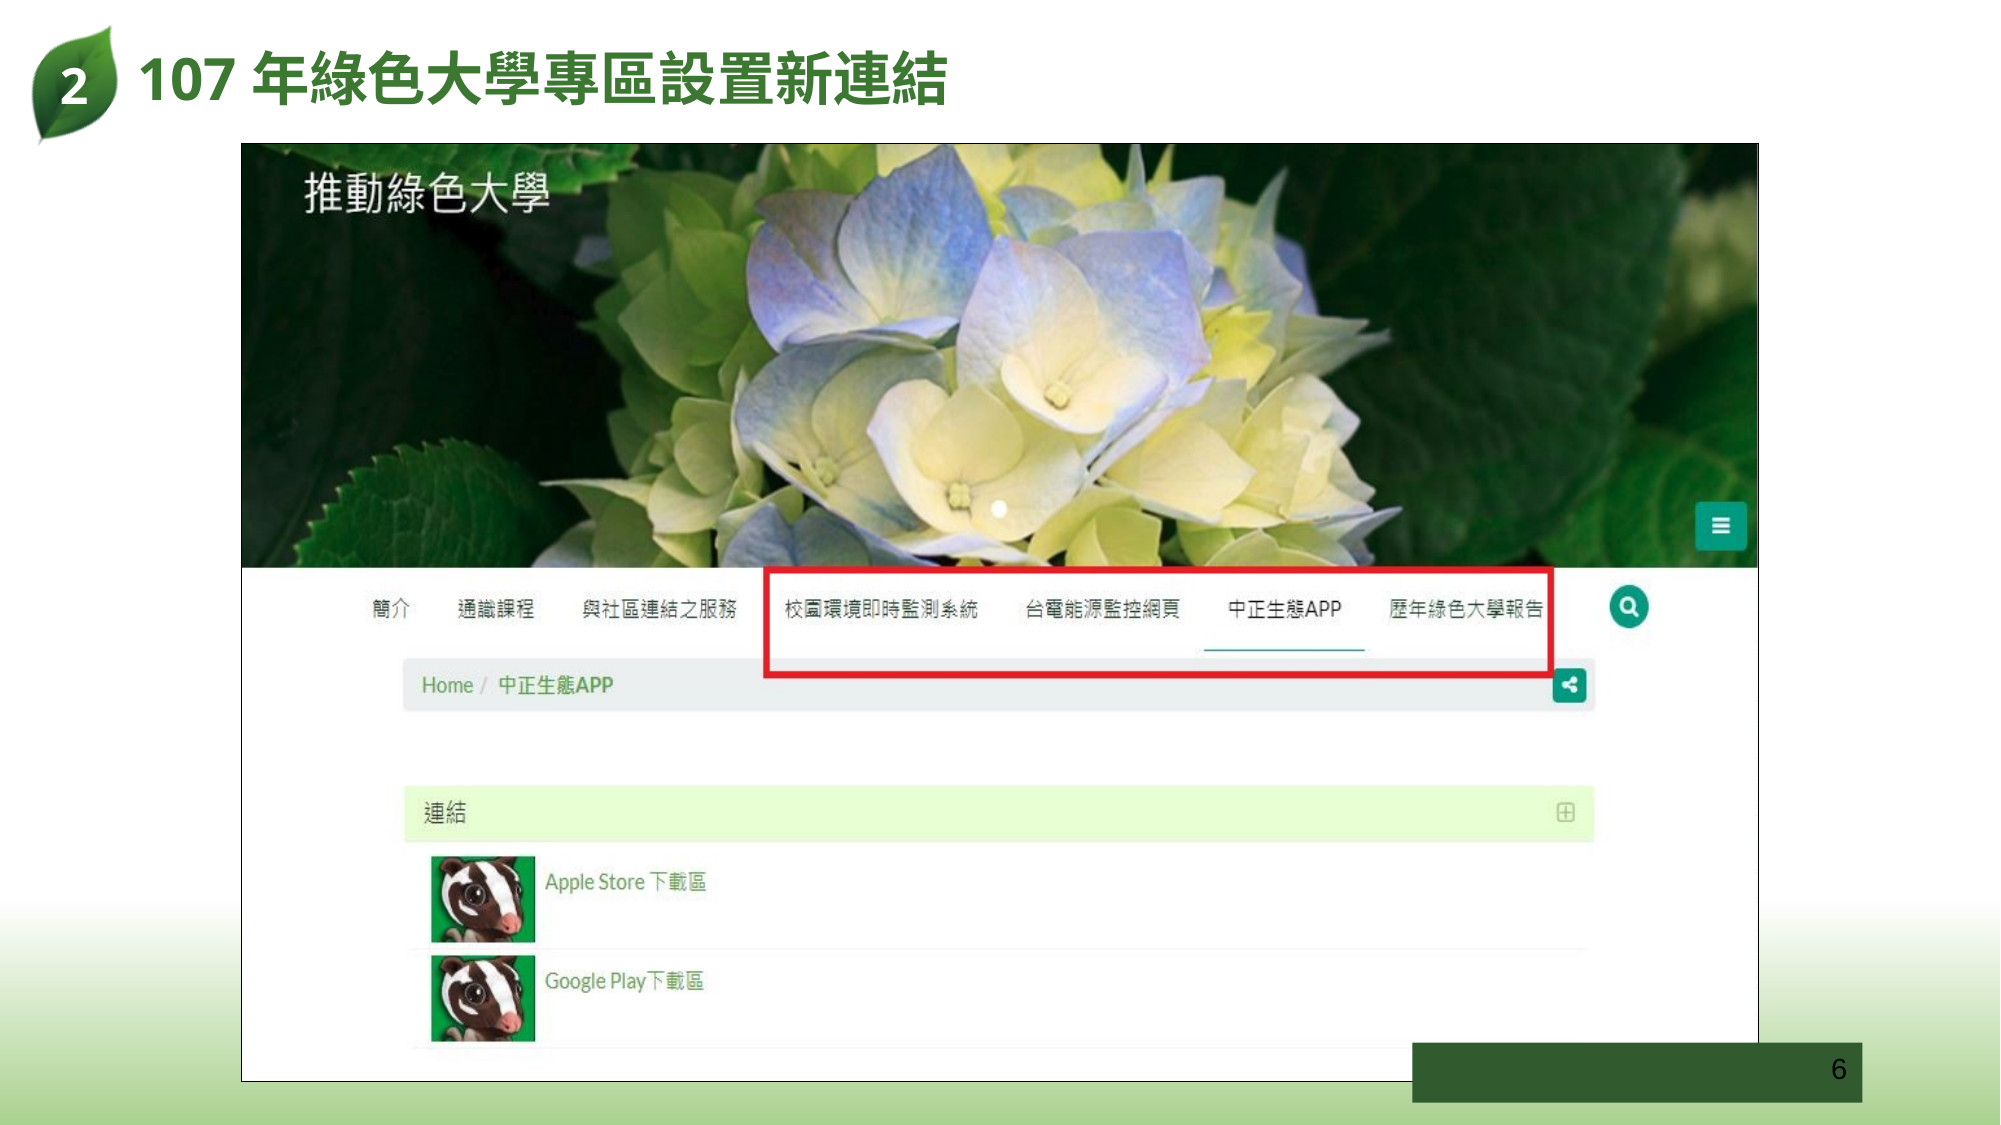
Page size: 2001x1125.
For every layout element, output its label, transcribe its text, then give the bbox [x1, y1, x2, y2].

text_box 107年綠色大學專區設置新連結 [122, 34, 965, 120]
picture [0, 56, 98, 167]
slide_number <number> [1412, 1042, 1863, 1103]
picture [241, 143, 1759, 1082]
text_box 2 [44, 47, 104, 123]
picture [50, 4, 124, 114]
